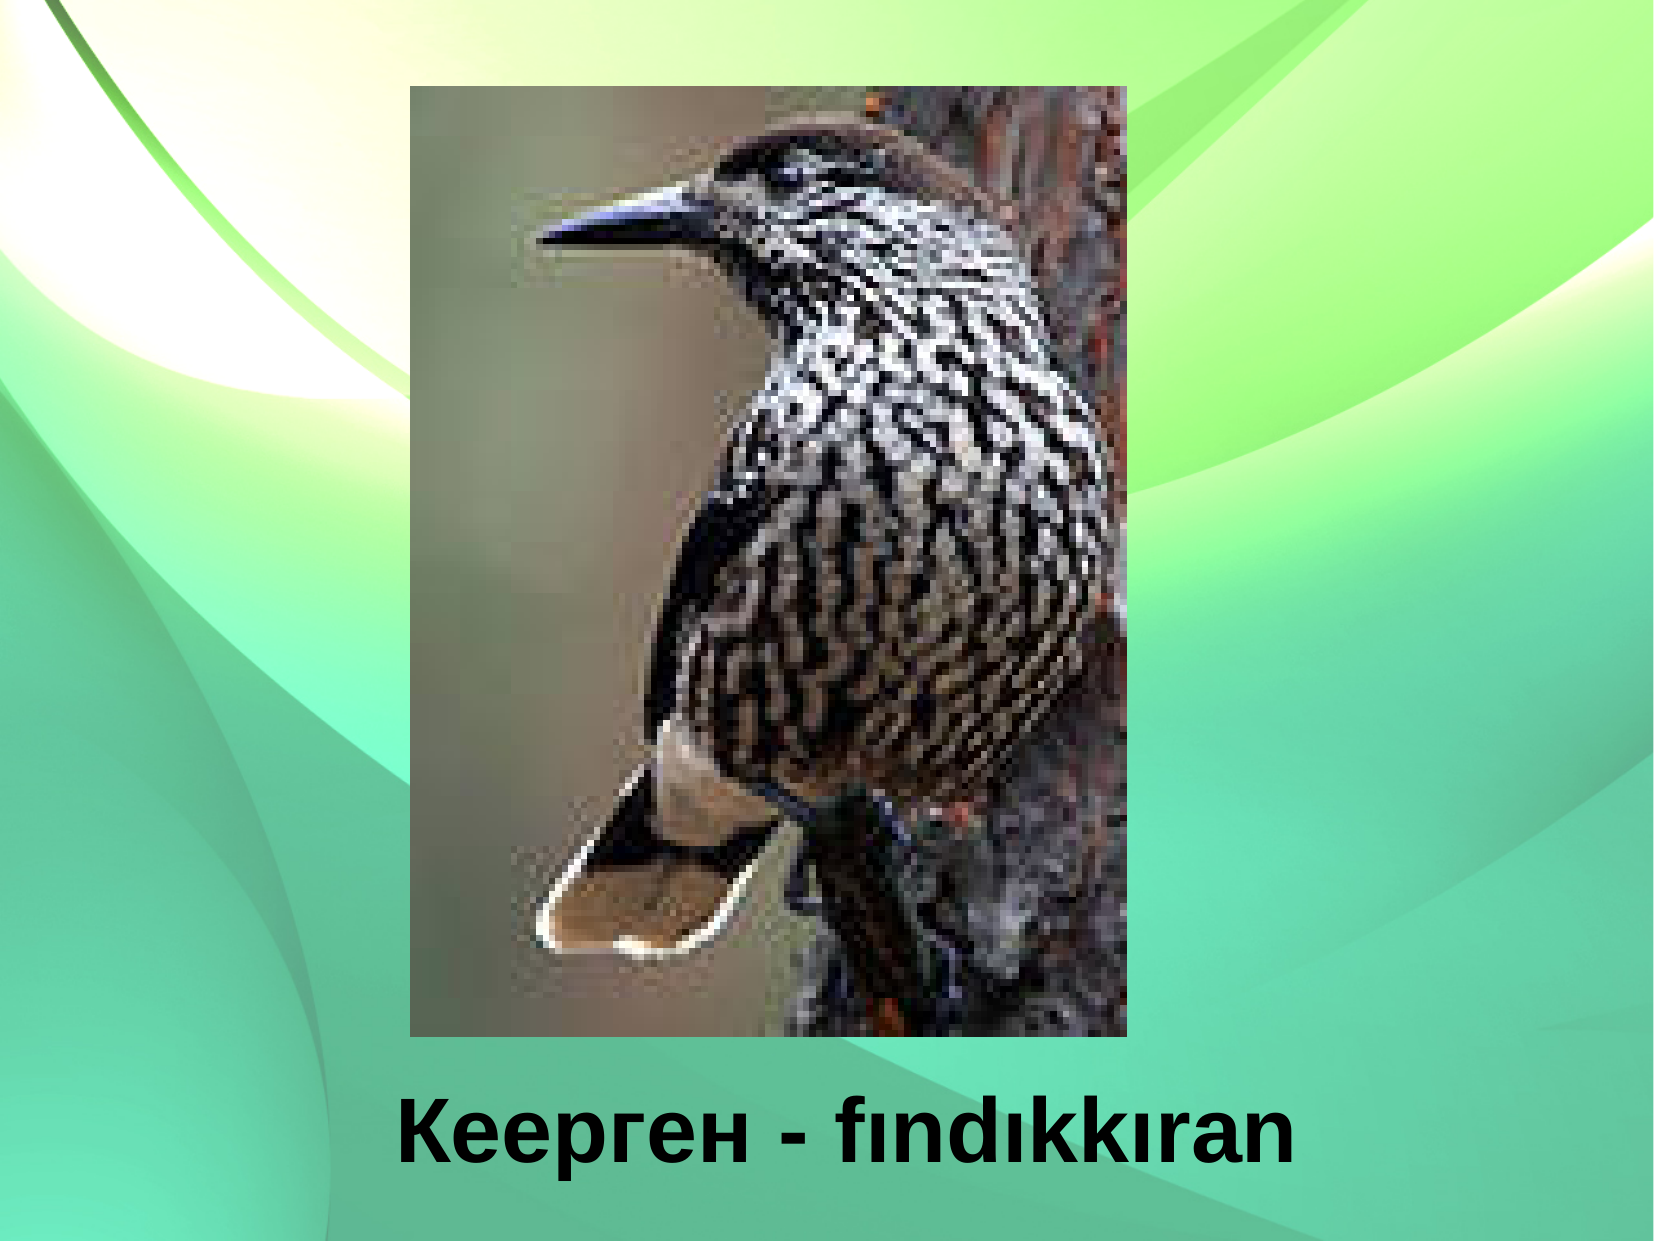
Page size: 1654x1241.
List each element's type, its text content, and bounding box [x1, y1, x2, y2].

picture [0, 0, 1654, 1241]
list Кеерген - fındıkkıran [357, 1062, 1337, 1186]
